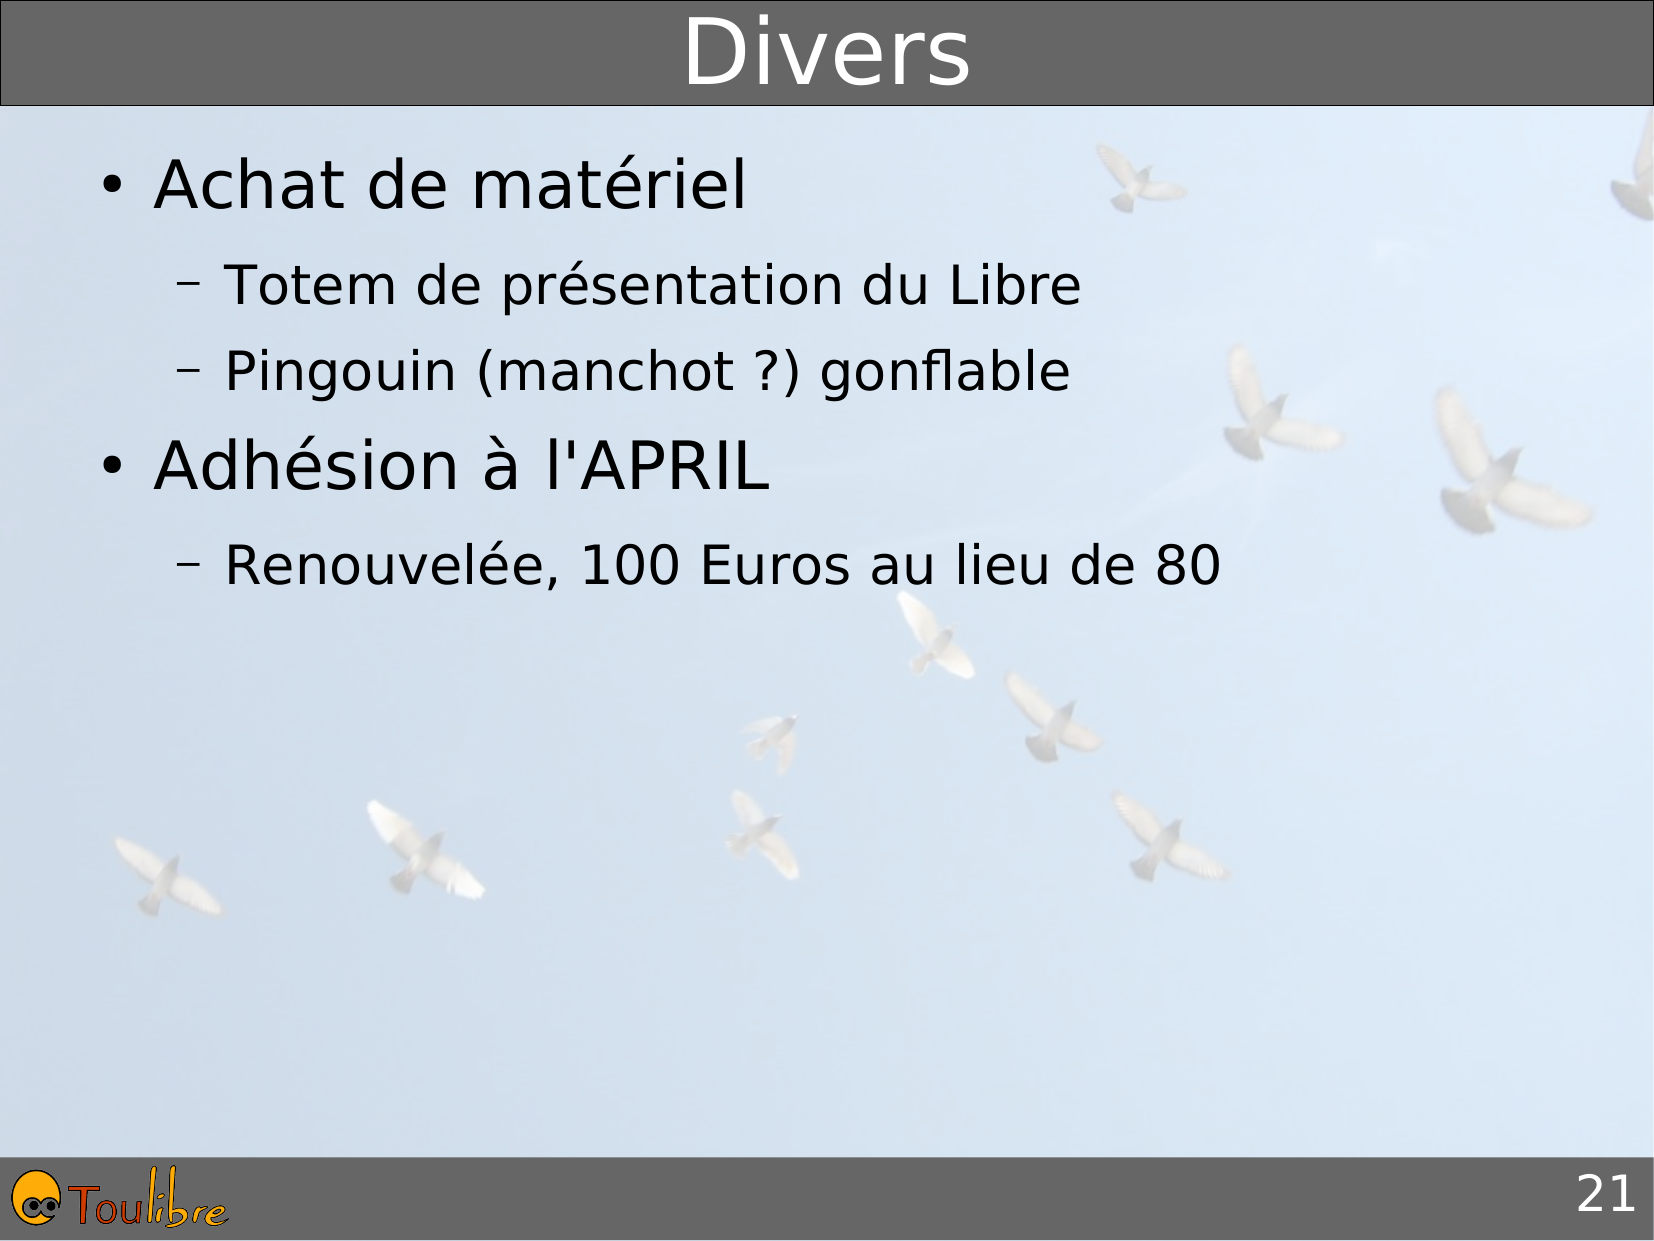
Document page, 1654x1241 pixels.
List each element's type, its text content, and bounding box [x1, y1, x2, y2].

list Achat de matériel Totem de présentation du Libre Pingouin (manchot ?) gonflable Adhésion à l'APRIL Renouvelée, 100 Euros au lieu de 80 [82, 146, 1571, 1094]
title Divers [0, 0, 1654, 107]
picture [11, 1165, 229, 1228]
